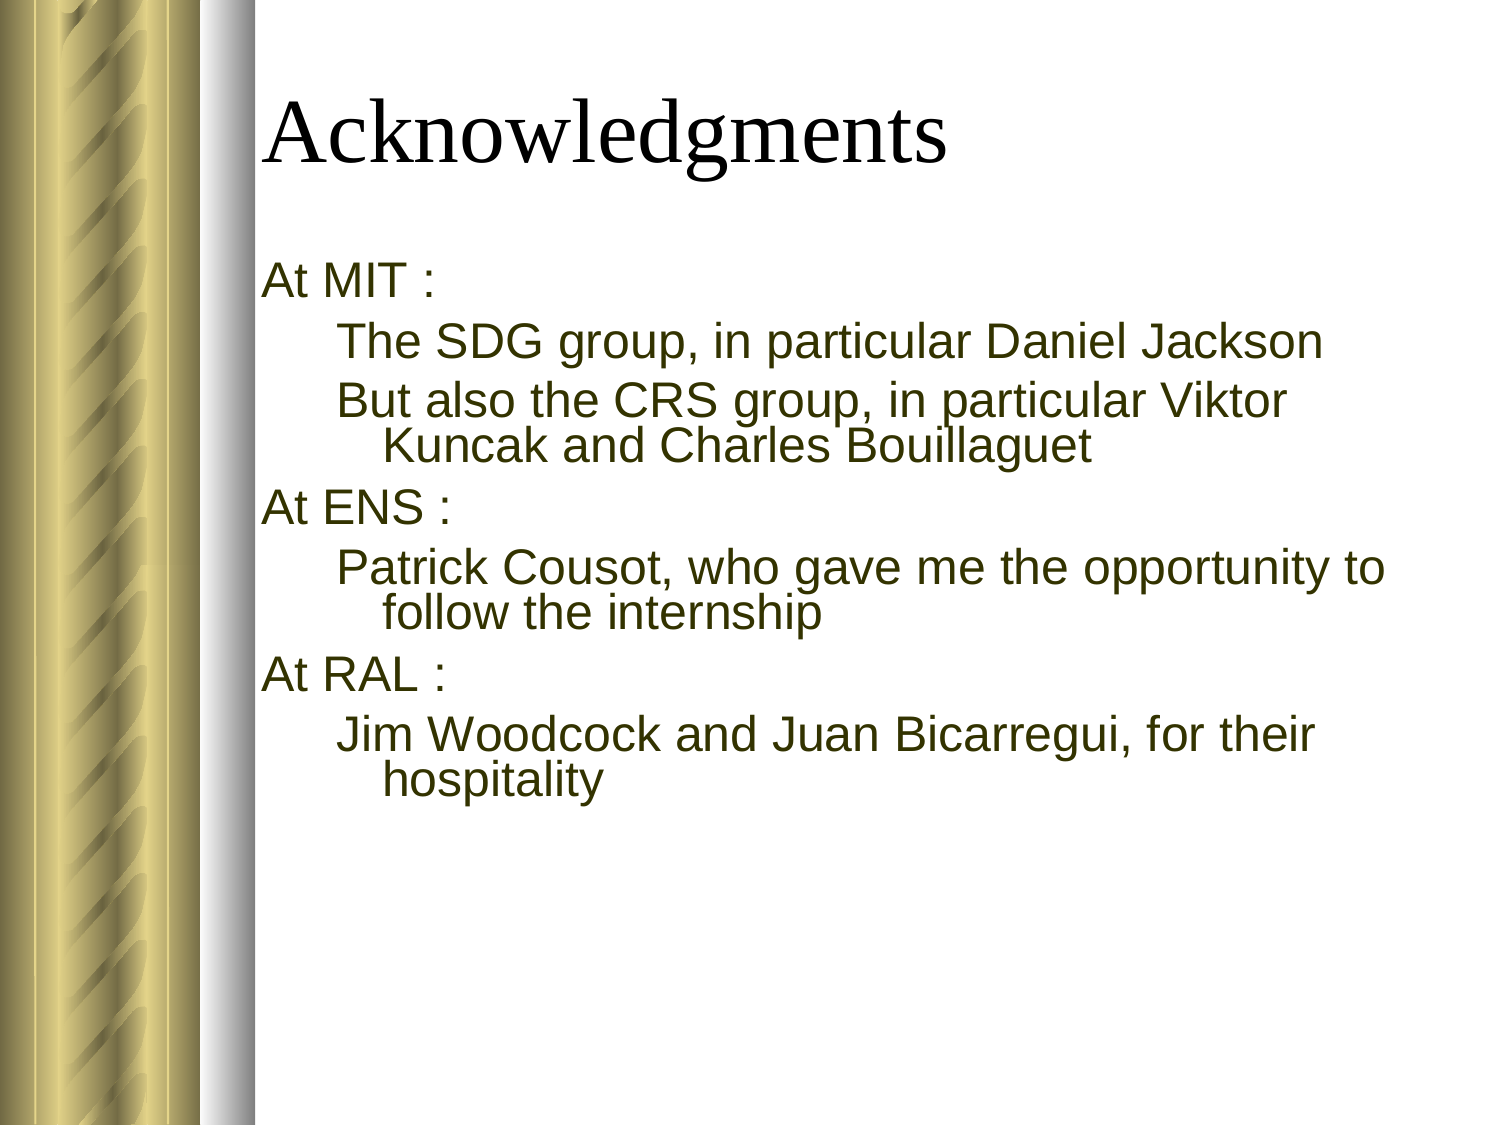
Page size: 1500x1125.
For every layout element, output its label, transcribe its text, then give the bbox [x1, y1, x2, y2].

list At MIT : The SDG group, in particular Daniel Jackson But also the CRS group, in particular Viktor Kuncak and Charles Bouillaguet At ENS : Patrick Cousot, who gave me the opportunity to follow the internship At RAL : Jim Woodcock and Juan Bicarregui, for their hospitality [246, 249, 1476, 1082]
title Acknowledgments [246, 37, 1476, 225]
